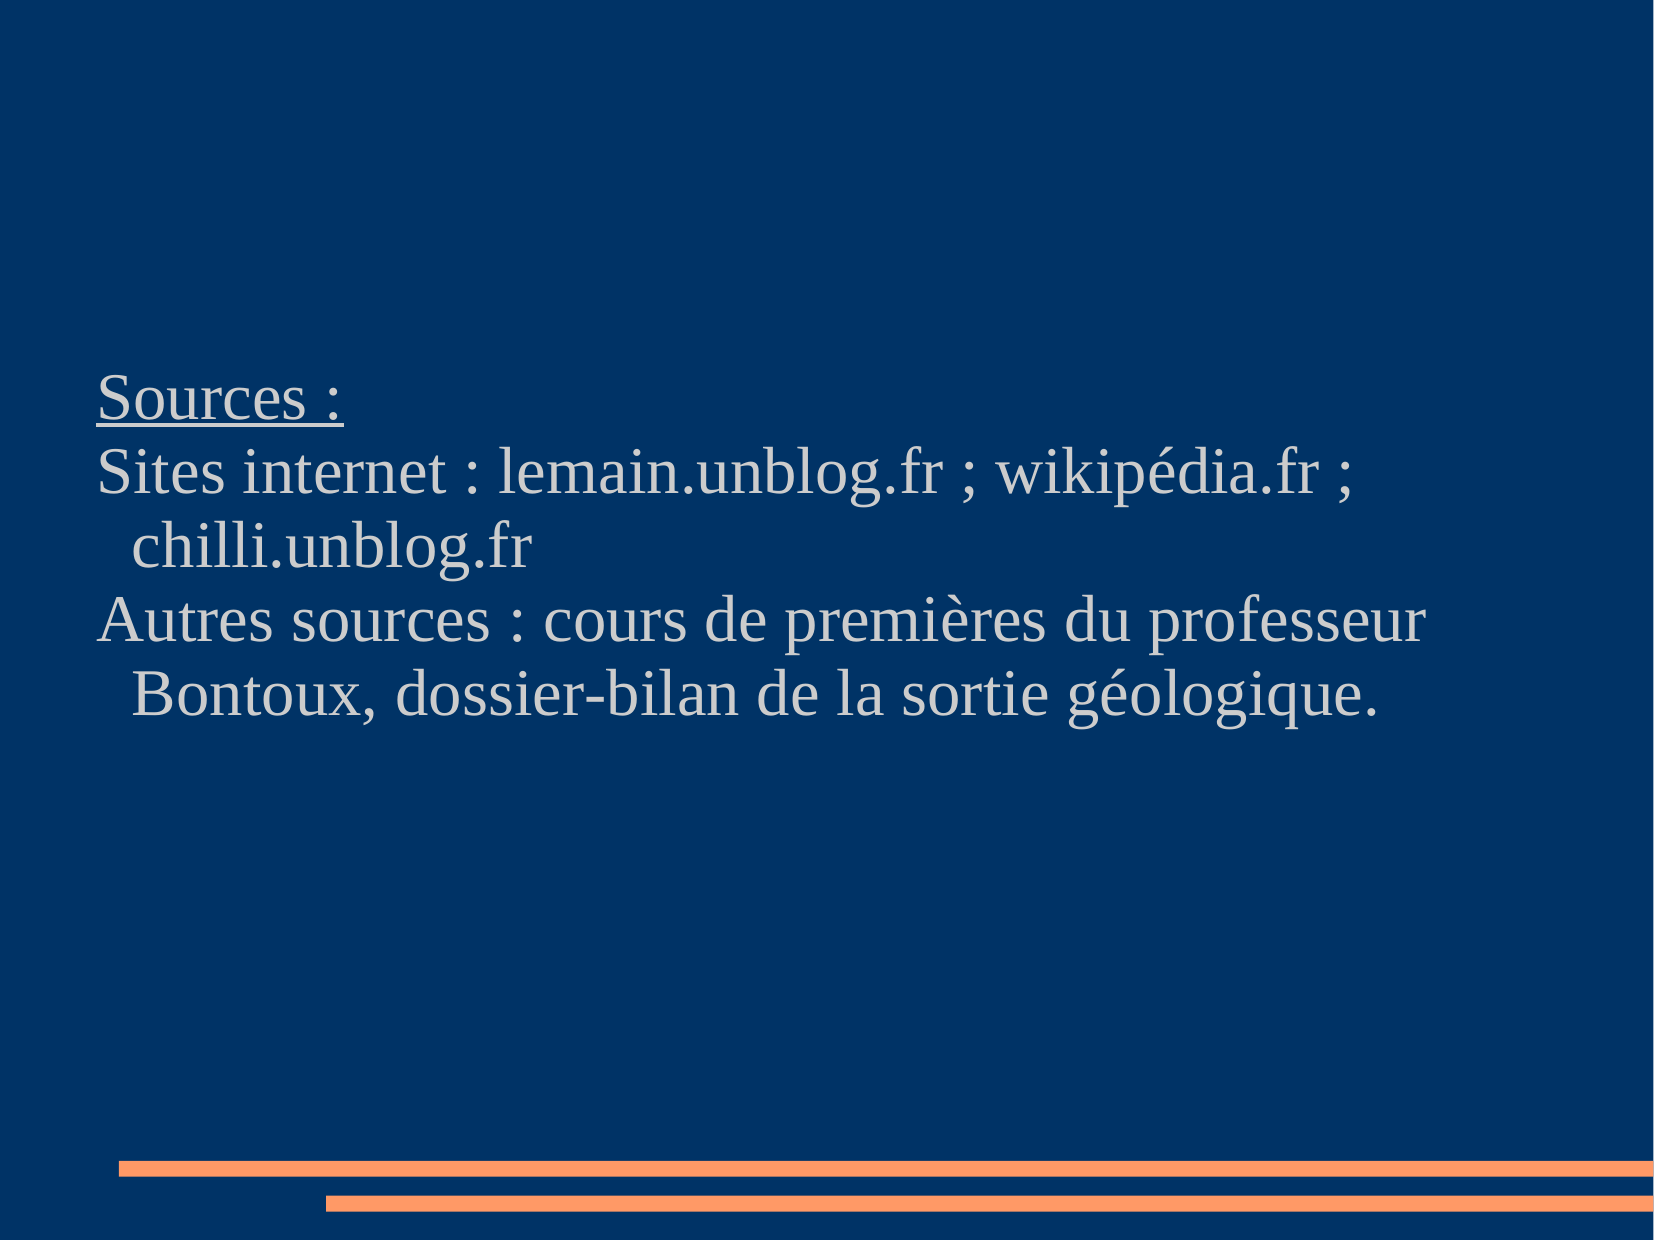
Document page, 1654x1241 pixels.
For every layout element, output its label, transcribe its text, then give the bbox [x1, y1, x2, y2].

subtitle Sources : Sites internet : lemain.unblog.fr ; wikipédia.fr ; chilli.unblog.fr Autres sources : cours de premières du professeur Bontoux, dossier-bilan de la sortie géologique. [96, 147, 1536, 943]
